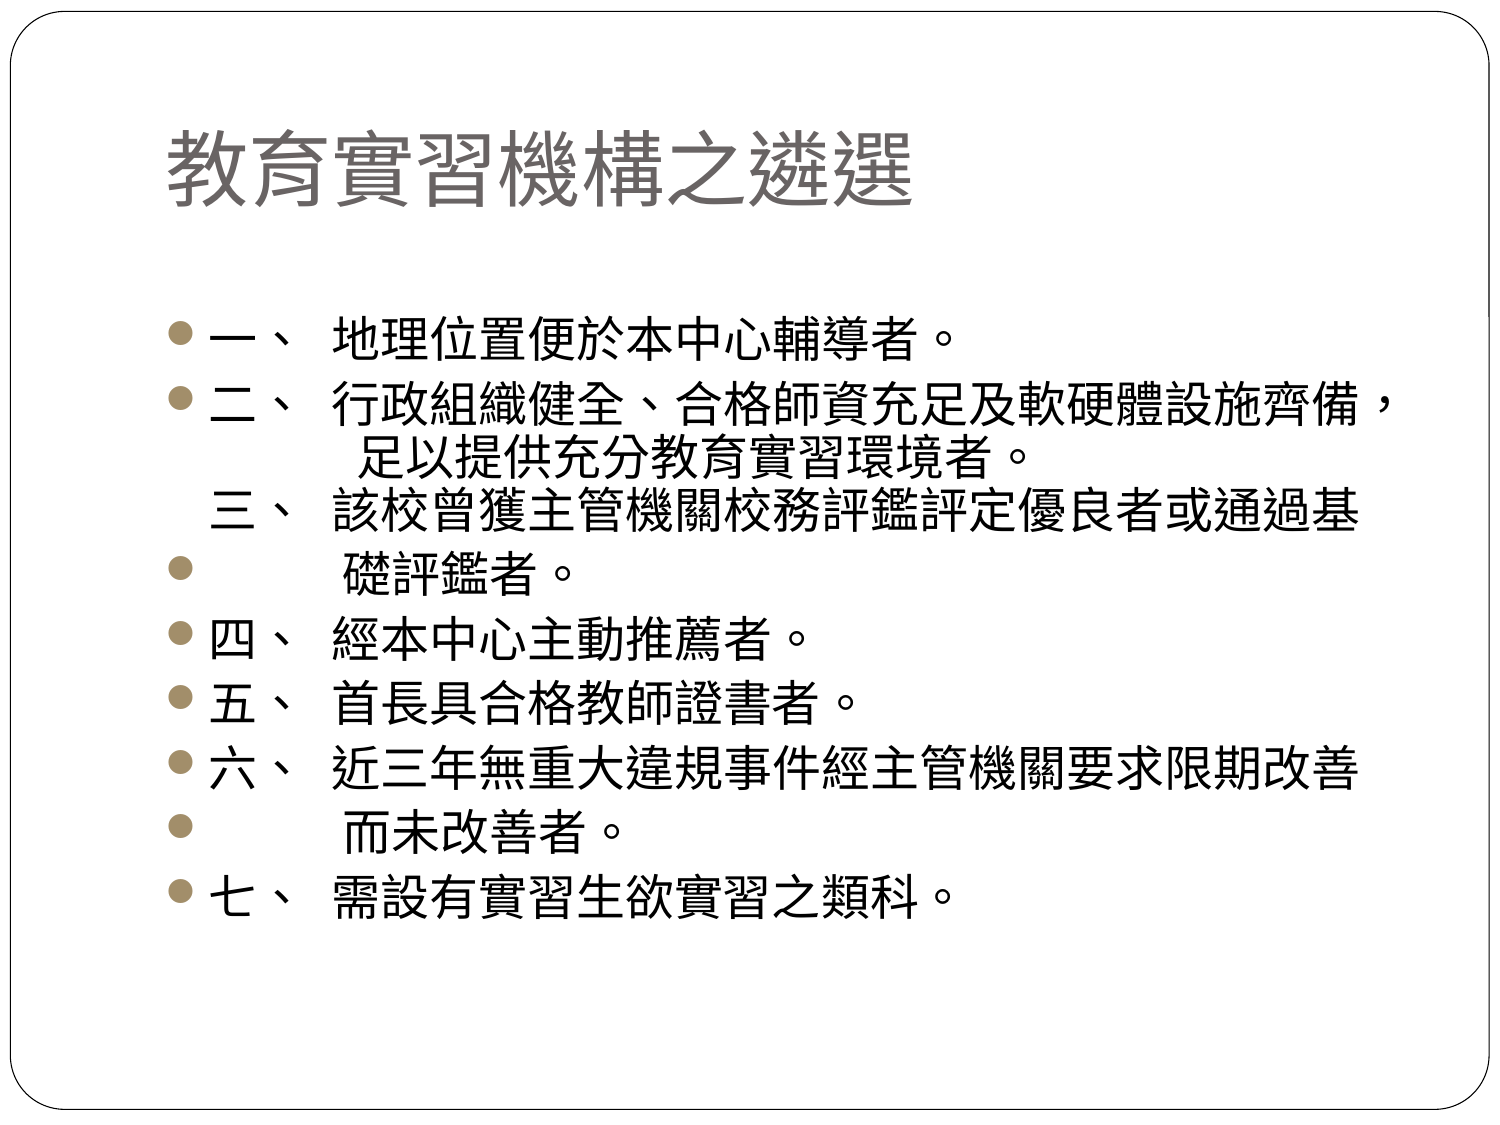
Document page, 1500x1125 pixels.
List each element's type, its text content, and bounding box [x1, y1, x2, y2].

title 教育實習機構之遴選 [150, 45, 1426, 233]
list 一、 地理位置便於本中心輔導者。 二、 行政組織健全、合格師資充足及軟硬體設施齊備， 足以提供充分教育實習環境者。 三、 該校曾獲主管機關校務評鑑評定優良者或通過基 礎評鑑者。 四、 經本中心主動推薦者。 五、 首長具合格教師證書者。 六、 近三年無重大違規事件經主管機關要求限期改善 而未改善者。 七、 需設有實習生欲實習之類科。 [150, 237, 1426, 988]
